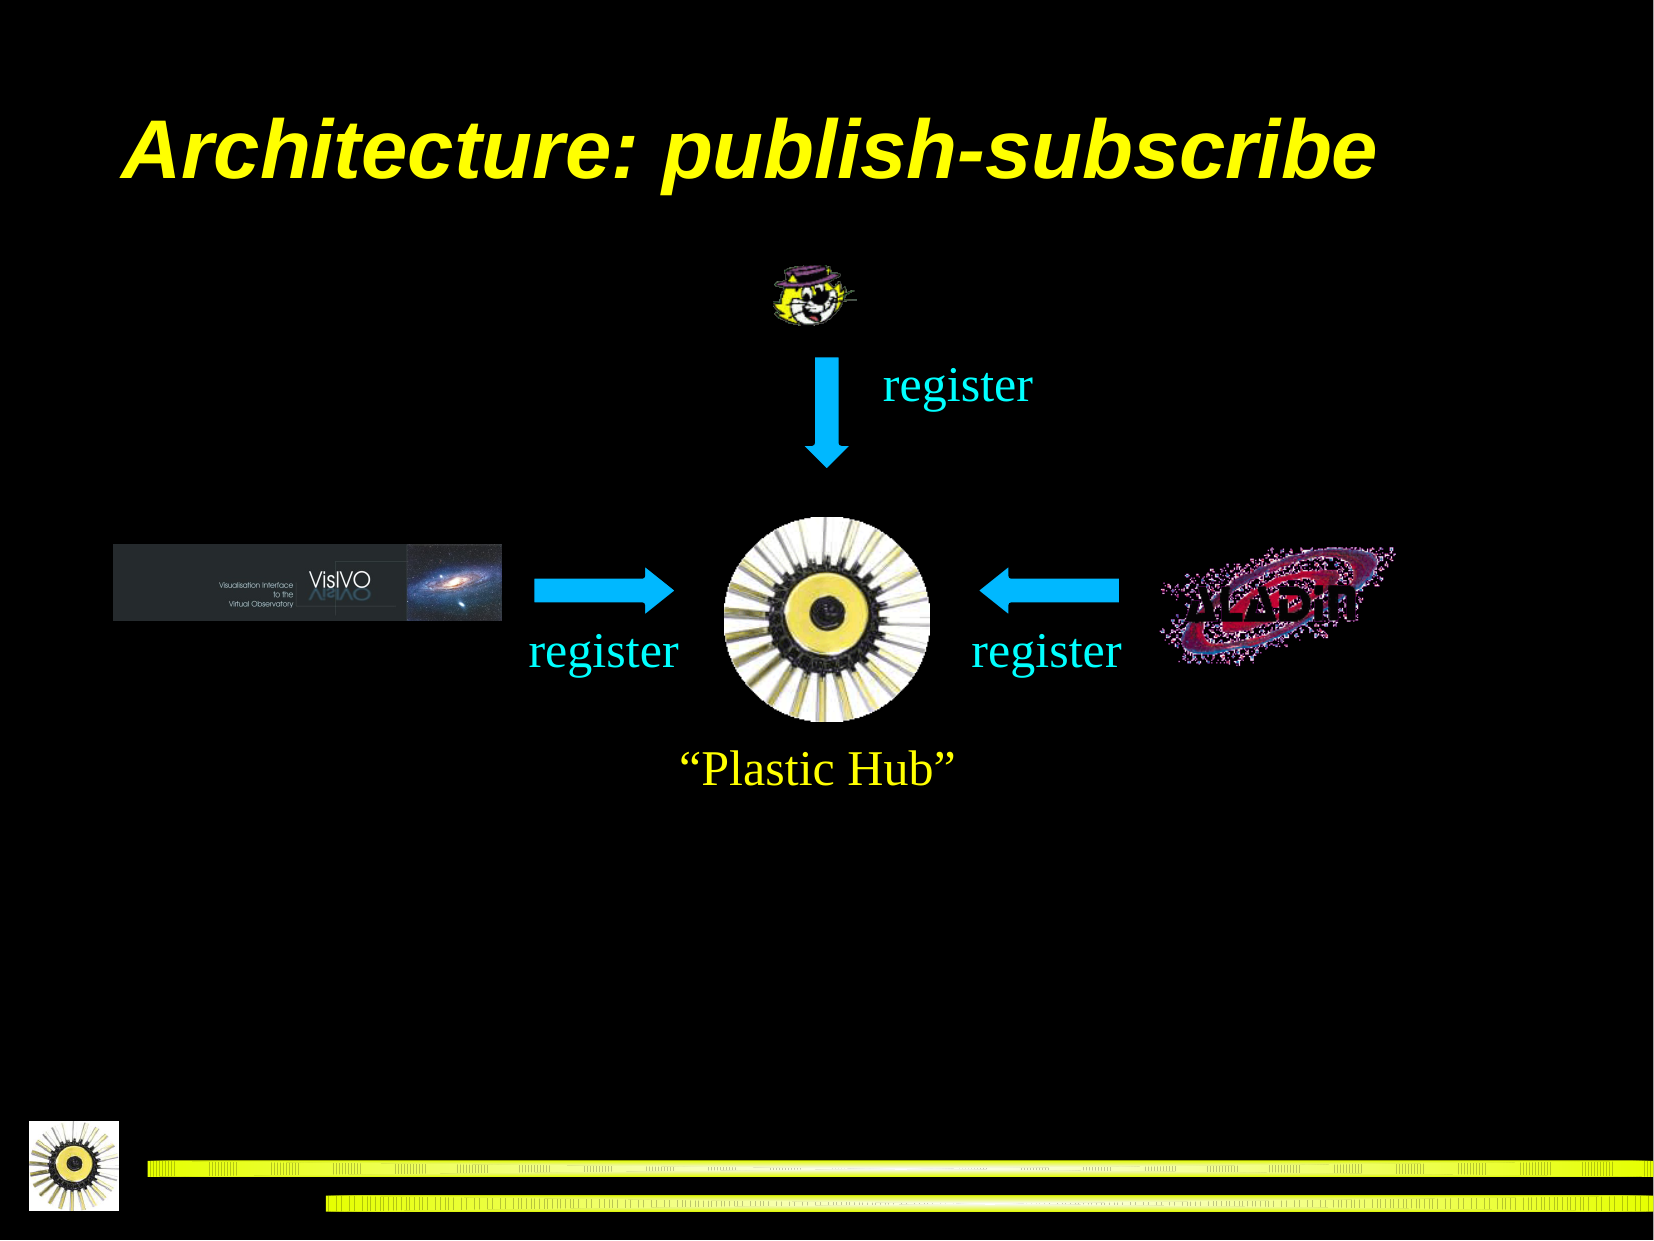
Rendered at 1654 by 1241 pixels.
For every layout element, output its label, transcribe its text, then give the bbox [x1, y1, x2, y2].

text_box [797, 354, 857, 473]
text_box [531, 561, 680, 621]
text_box register [971, 622, 1123, 680]
picture [773, 265, 857, 326]
text_box register [882, 357, 1034, 414]
text_box “Plastic Hub” [679, 740, 957, 798]
text_box [974, 561, 1123, 621]
picture [1151, 536, 1396, 680]
text_box register [528, 622, 680, 680]
title Architecture: publish-subscribe [121, 46, 1534, 254]
picture [113, 544, 502, 621]
picture [29, 1121, 119, 1211]
picture [724, 517, 930, 723]
